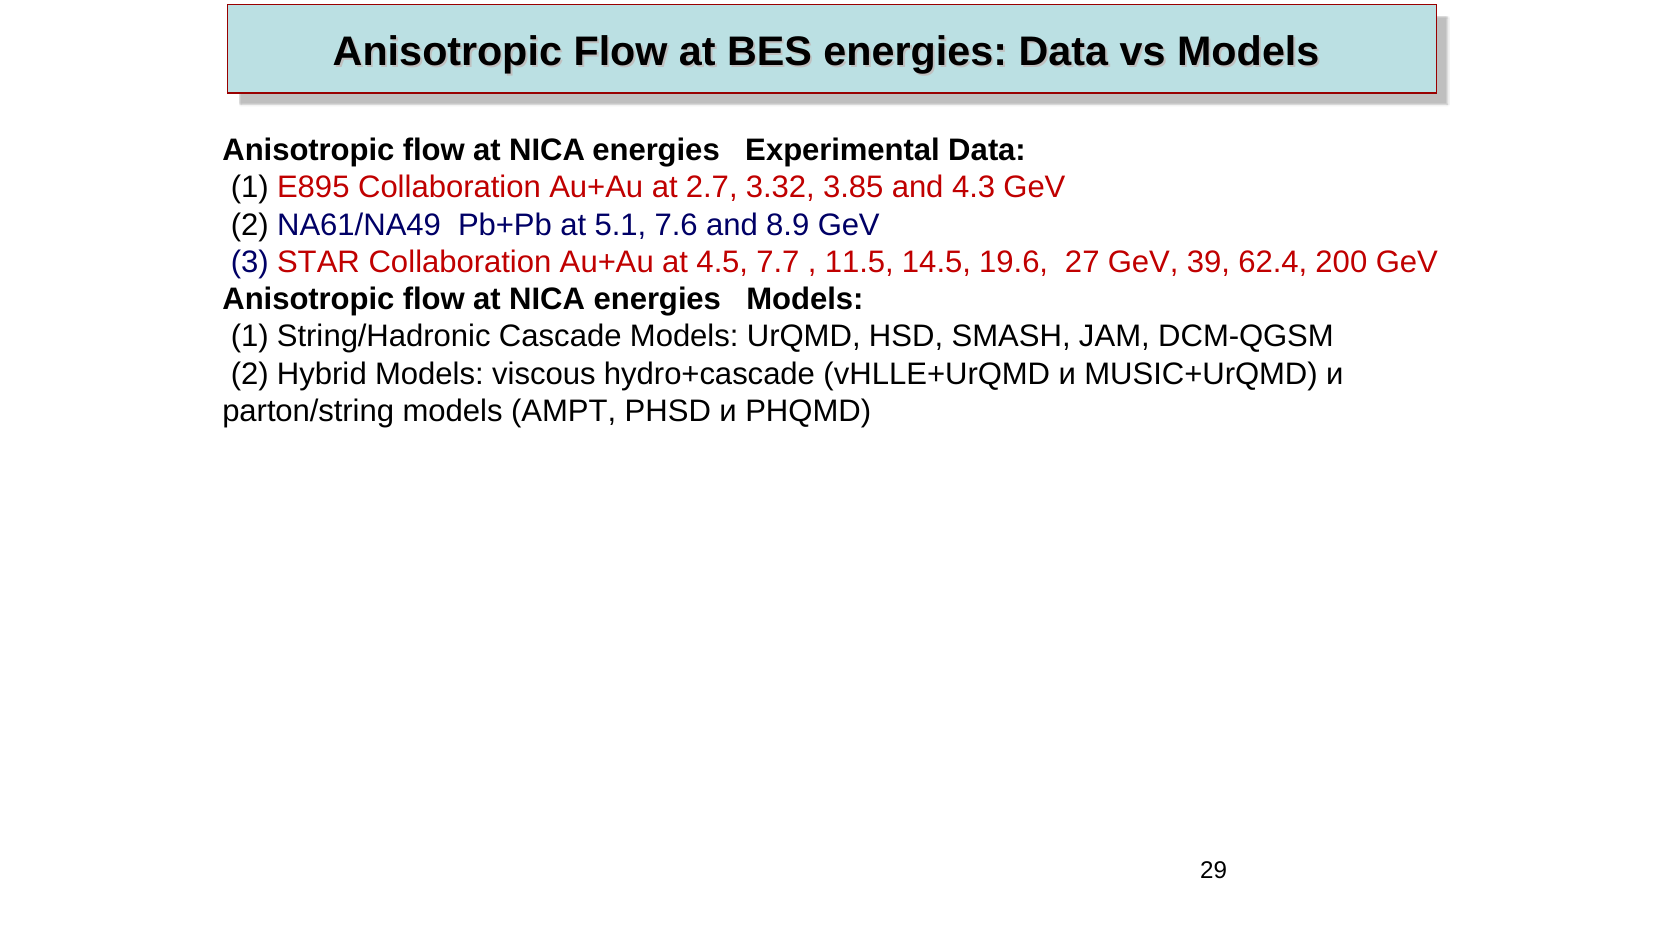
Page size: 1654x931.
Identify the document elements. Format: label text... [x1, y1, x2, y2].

text_box [1185, 847, 1571, 912]
text_box Anisotropic flow at NICA energies Experimental Data: (1) E895 Collaboration Au+Au at 2.7, 3.32, 3.85 and 4.3 GeV (2) NA61/NA49 Pb+Pb at 5.1, 7.6 and 8.9 GeV (3) STAR Collaboration Au+Au at 4.5, 7.7 , 11.5, 14.5, 19.6, 27 GeV, 39, 62.4, 200 GeV Anisotropic flow at NICA energies Models: (1) String/Hadronic Cascade Models: UrQMD, HSD, SMASH, JAM, DCM-QGSM (2) Hybrid Models: viscous hydro+cascade (vHLLE+UrQMD и MUSIC+UrQMD) и parton/string models (AMPT, PHSD и PHQMD) [207, 122, 1495, 435]
title Anisotropic Flow at BES energies: Data vs Models [227, 4, 1437, 94]
